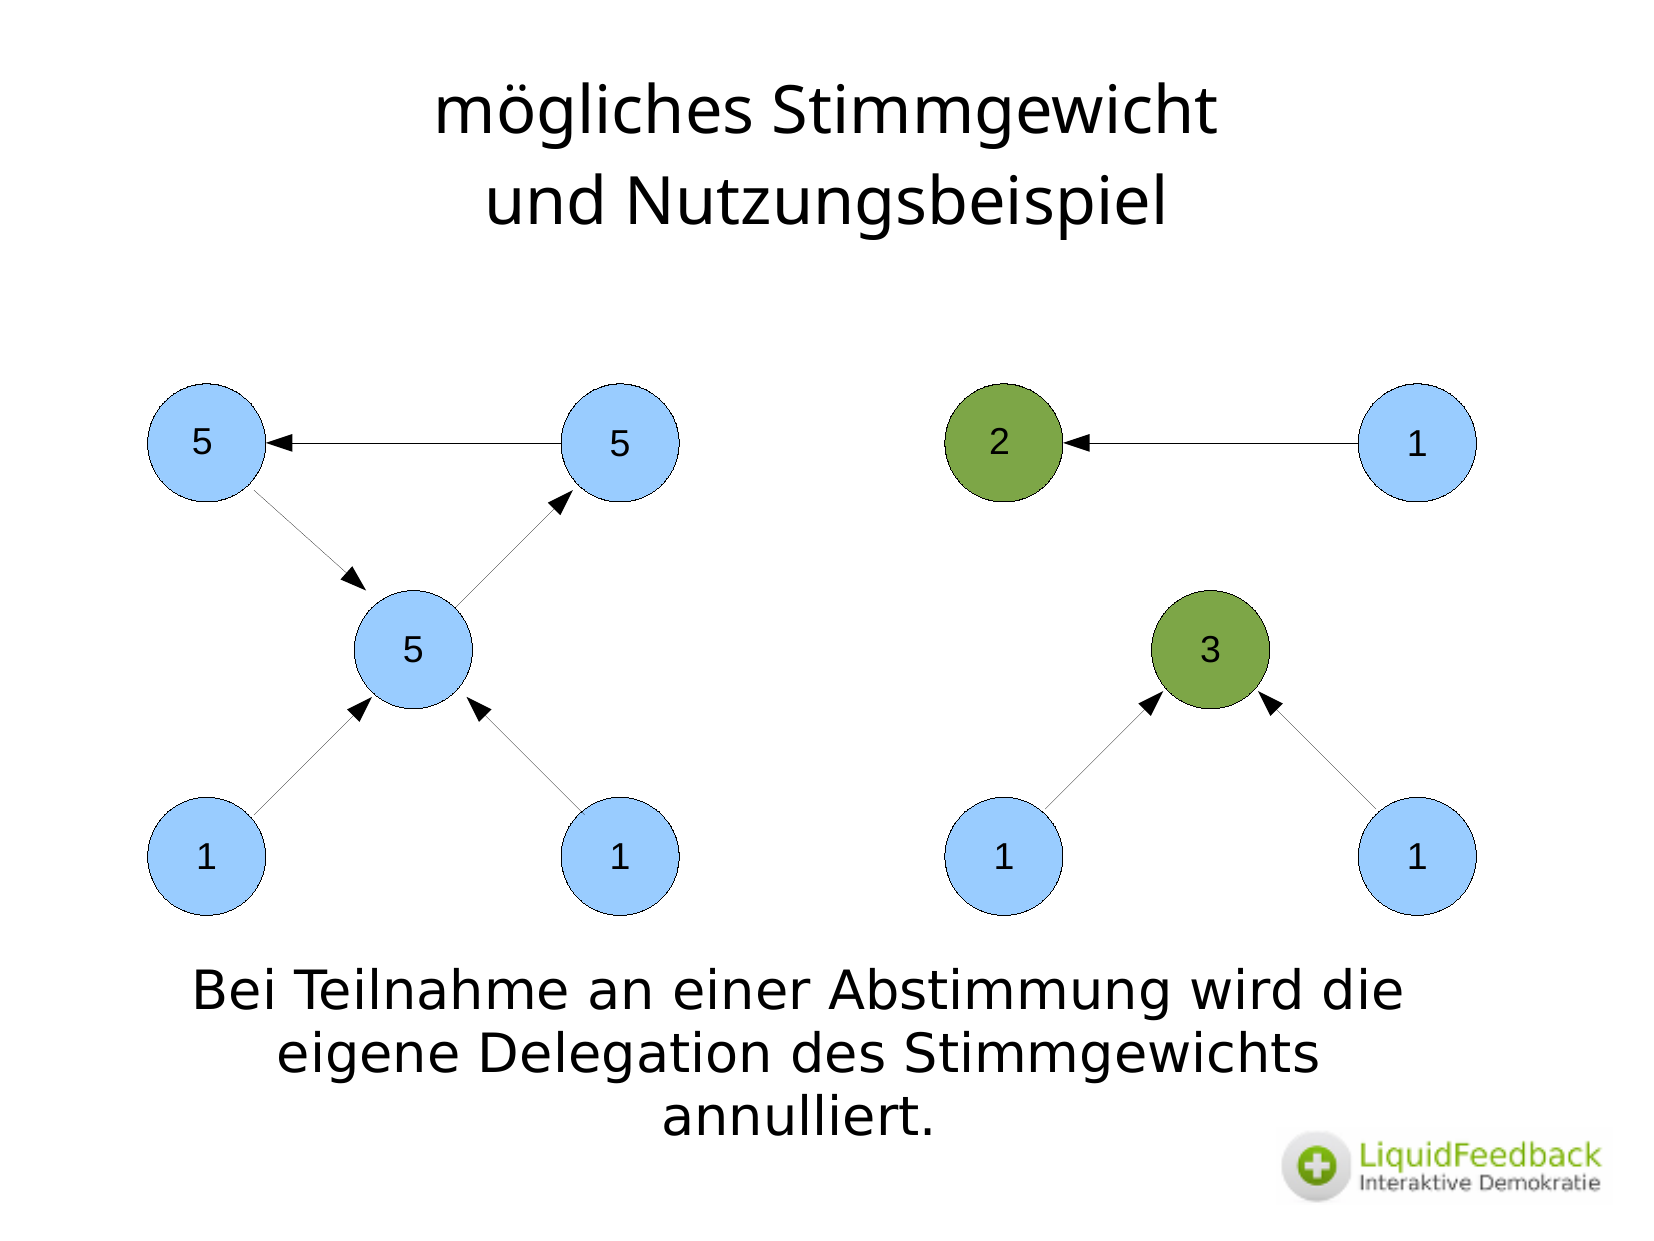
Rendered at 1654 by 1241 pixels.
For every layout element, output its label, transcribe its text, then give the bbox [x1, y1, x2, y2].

picture [1276, 1127, 1613, 1205]
text_box [944, 383, 1063, 502]
text_box 1 [944, 797, 1063, 916]
text_box 5 [561, 383, 680, 502]
text_box 1 [1358, 797, 1477, 916]
title mögliches Stimmgewicht und Nutzungsbeispiel [82, 49, 1571, 257]
text_box 1 [147, 797, 266, 916]
text_box [147, 383, 266, 502]
text_box 3 [1151, 590, 1270, 709]
text_box 2 [974, 413, 1025, 472]
text_box 1 [561, 797, 680, 916]
text_box 1 [1358, 383, 1477, 502]
text_box 5 [177, 413, 228, 472]
text_box 5 [354, 590, 473, 709]
text_box Bei Teilnahme an einer Abstimmung wird die eigene Delegation des Stimmgewichts annulliert. [177, 951, 1535, 1098]
